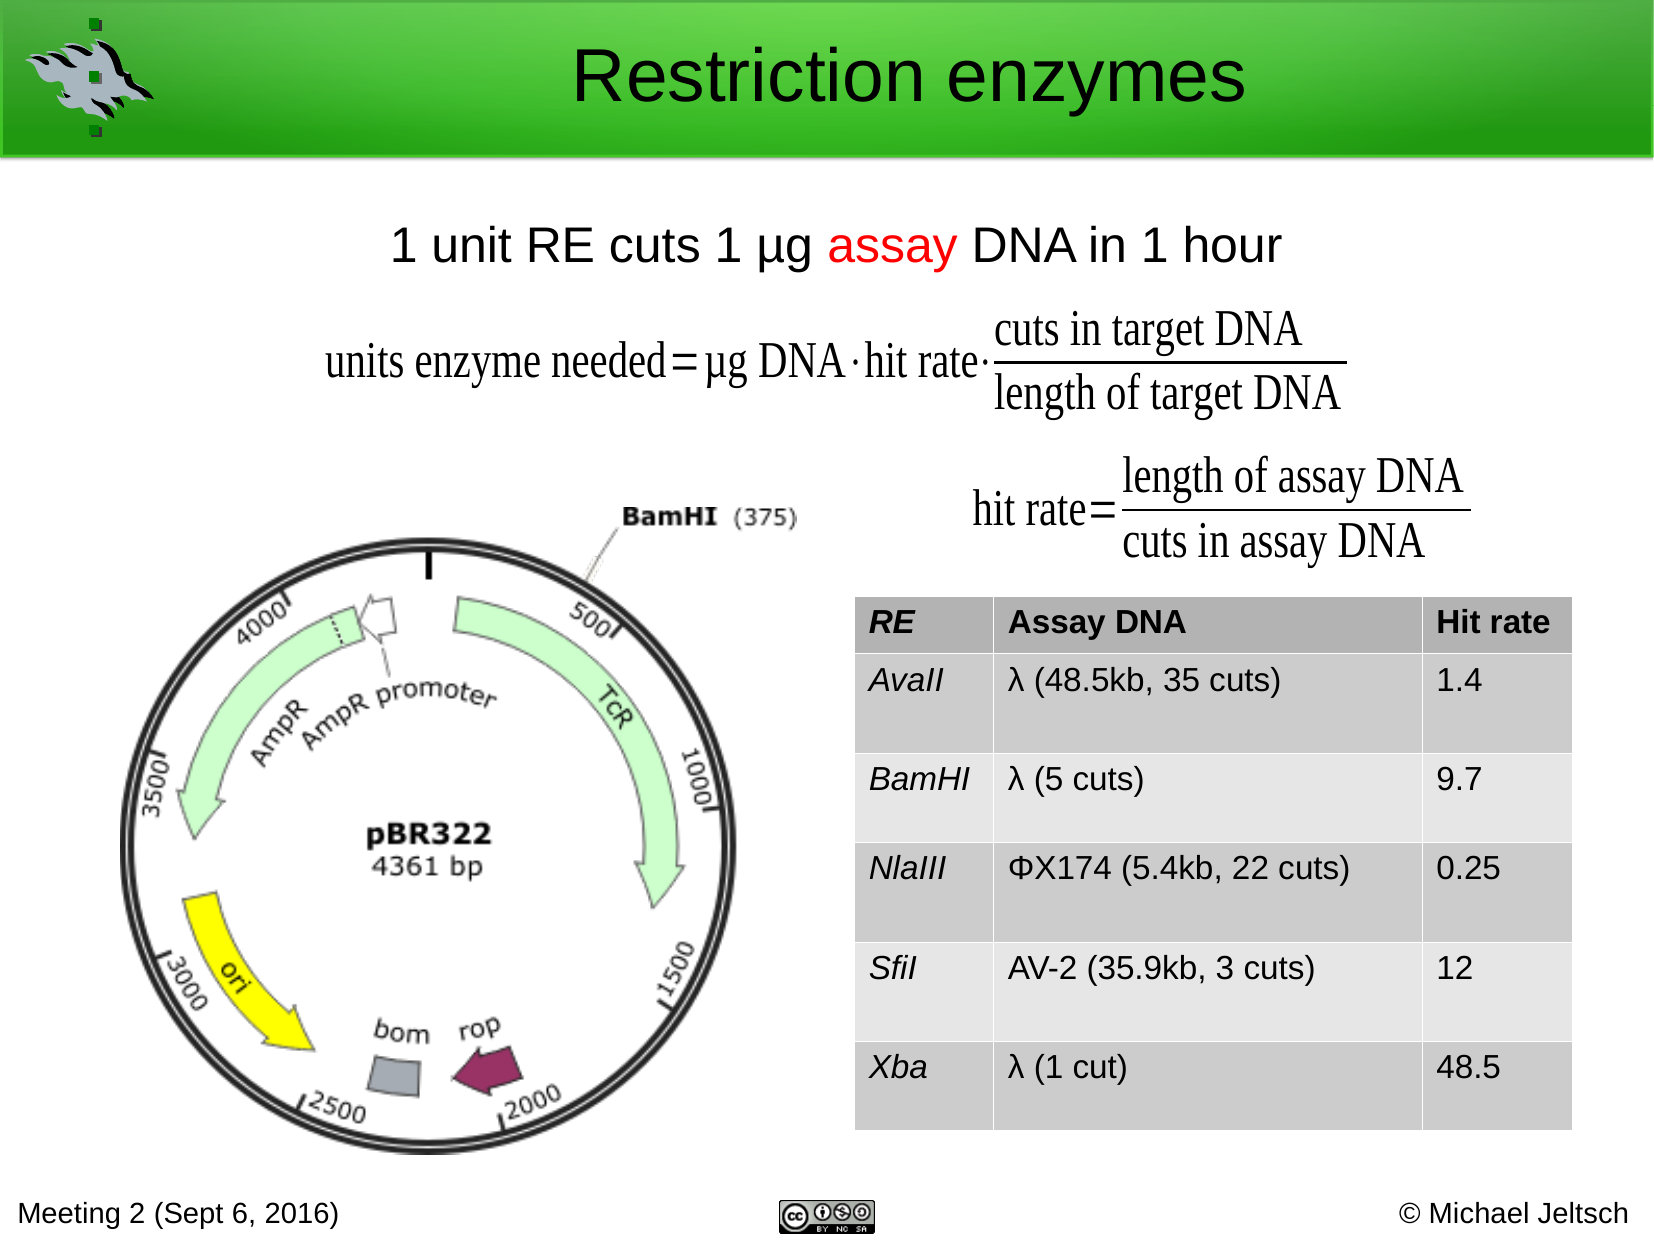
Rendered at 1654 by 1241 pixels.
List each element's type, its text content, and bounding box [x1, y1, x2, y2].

table_header Assay DNA [994, 597, 1422, 653]
table_cell 48.5 [1423, 1042, 1572, 1130]
table_cell ΦX174 (5.4kb, 22 cuts) [994, 843, 1422, 942]
table_cell λ (48.5kb, 35 cuts) [994, 654, 1422, 753]
table_cell 1.4 [1423, 654, 1572, 753]
table_cell 0.25 [1423, 843, 1572, 942]
picture [779, 1200, 875, 1234]
chart [960, 447, 1483, 571]
table_cell AvaII [855, 654, 993, 753]
table_header RE [855, 597, 993, 653]
chart [315, 300, 1359, 423]
table_cell AV-2 (35.9kb, 3 cuts) [994, 943, 1422, 1041]
table_cell BamHI [855, 754, 993, 842]
table_cell 12 [1423, 943, 1572, 1041]
table_cell Xba [855, 1042, 993, 1130]
text_box 1 unit RE cuts 1 µg assay DNA in 1 hour [375, 210, 1312, 282]
table_cell λ (1 cut) [994, 1042, 1422, 1130]
table_cell λ (5 cuts) [994, 754, 1422, 842]
table_cell NlaIII [855, 843, 993, 942]
table_header Hit rate [1423, 597, 1572, 653]
picture [120, 507, 797, 1156]
table_cell SfiI [855, 943, 993, 1041]
table_cell 9.7 [1423, 754, 1572, 842]
title Restriction enzymes [289, 30, 1531, 121]
